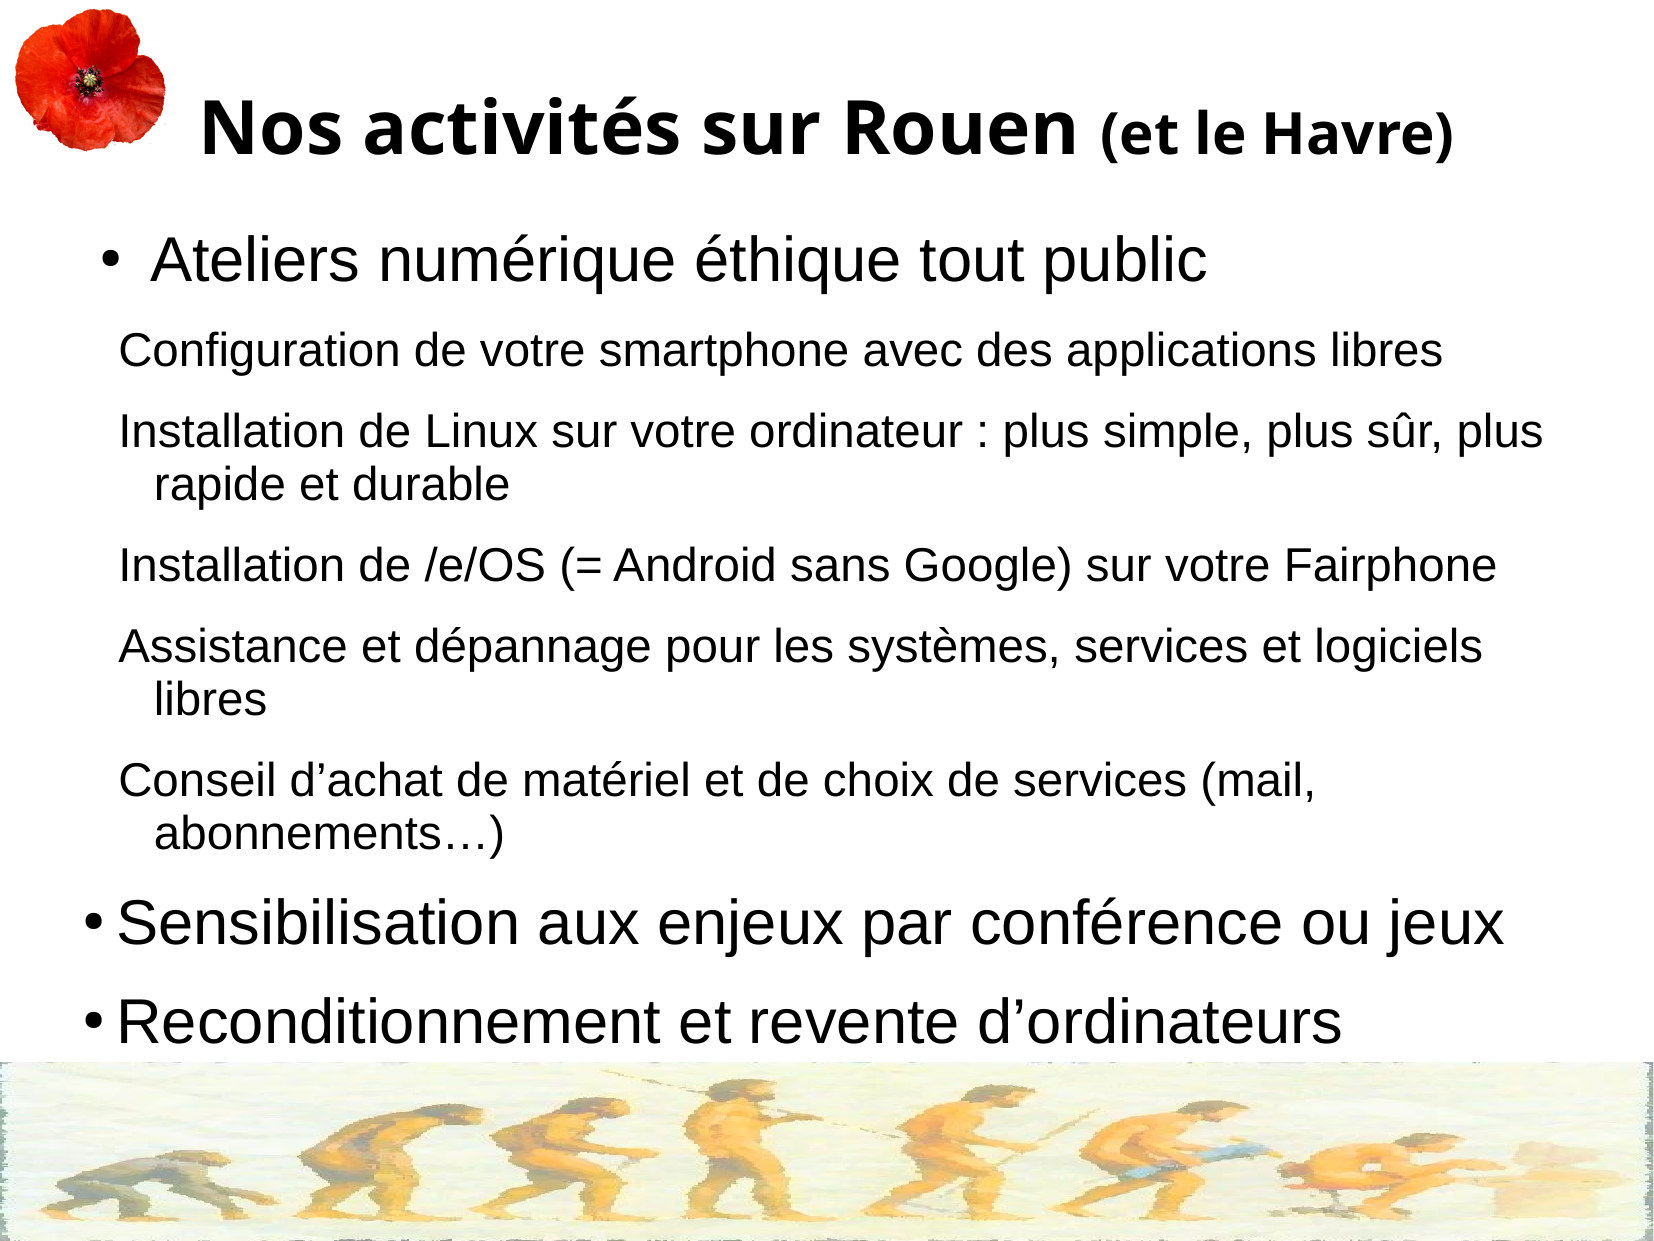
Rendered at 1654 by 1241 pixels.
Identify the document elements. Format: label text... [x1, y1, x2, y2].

title Nos activités sur Rouen (et le Havre) [82, 87, 1571, 163]
picture [11, 5, 169, 154]
list Ateliers numérique éthique tout public Configuration de votre smartphone avec des applications libres Installation de Linux sur votre ordinateur : plus simple, plus sûr, plus rapide et durable Installation de /e/OS (= Android sans Google) sur votre Fairphone Assistance et dépannage pour les systèmes, services et logiciels libres Conseil d’achat de matériel et de choix de services (mail, abonnements…) Sensibilisation aux enjeux par conférence ou jeux Reconditionnement et revente d’ordinateurs [82, 224, 1571, 1063]
picture [0, 1062, 1654, 1241]
